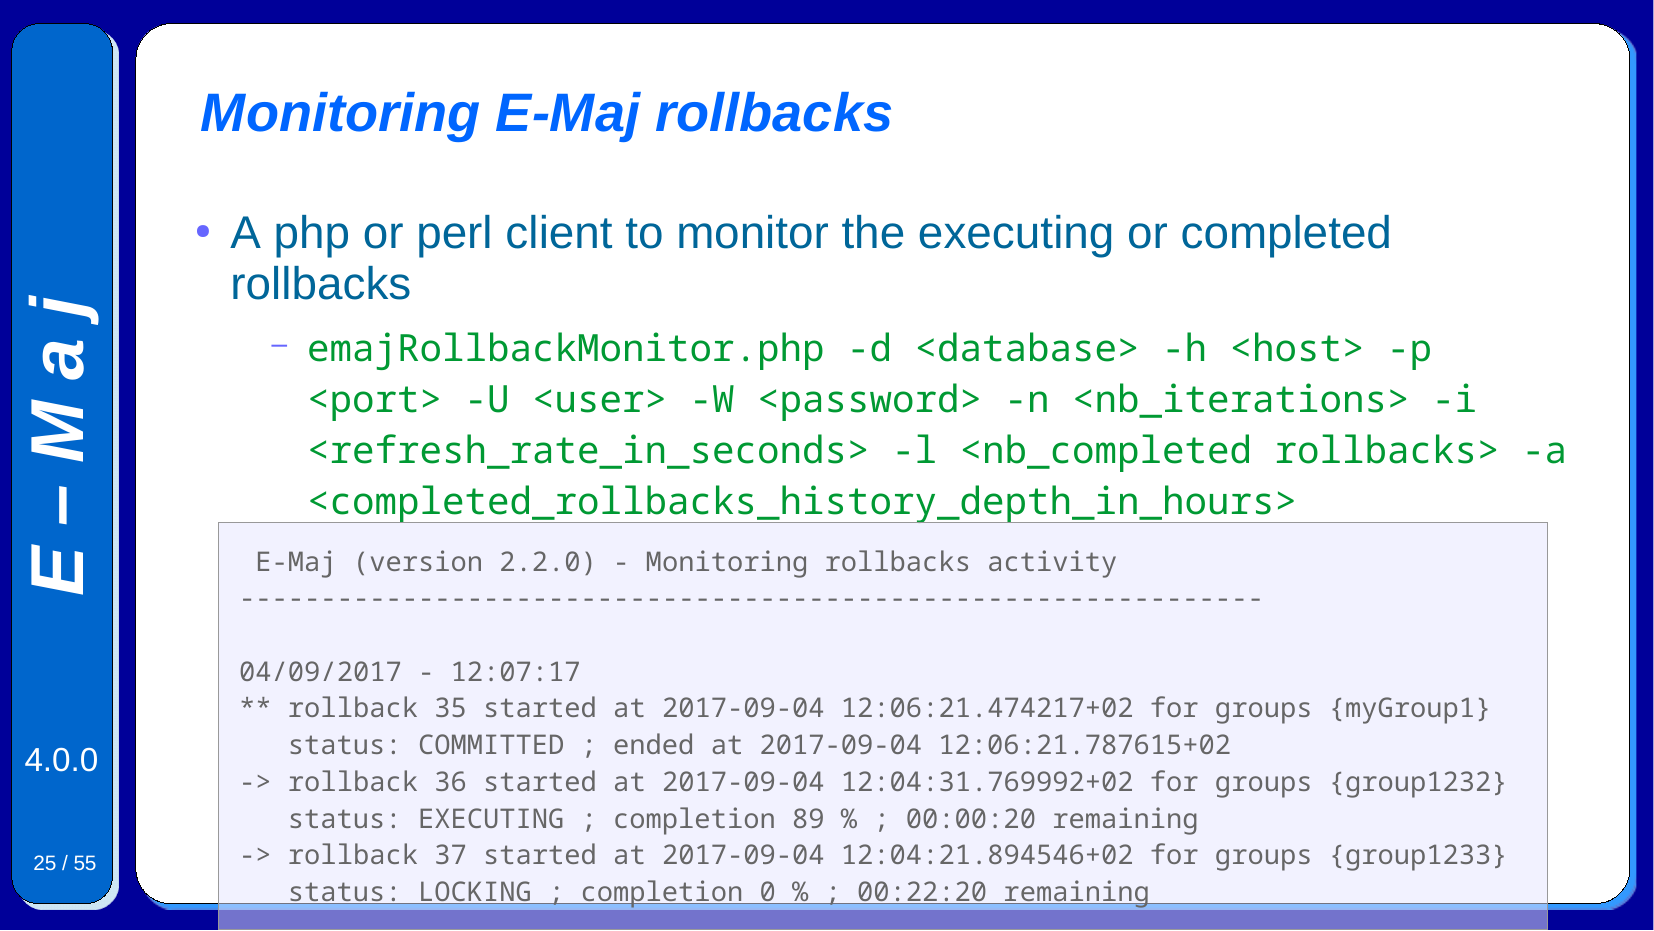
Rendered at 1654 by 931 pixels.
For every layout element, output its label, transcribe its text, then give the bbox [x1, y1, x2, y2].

title Monitoring E-Maj rollbacks [200, 34, 1575, 191]
text_box E-Maj (version 2.2.0) - Monitoring rollbacks activity --------------------------------------------------------------- 04/09/2017 - 12:07:17 ** rollback 35 started at 2017-09-04 12:06:21.474217+02 for groups {myGroup1} status: COMMITTED ; ended at 2017-09-04 12:06:21.787615+02 -> rollback 36 started at 2017-09-04 12:04:31.769992+02 for groups {group1232} status: EXECUTING ; completion 89 % ; 00:00:20 remaining -> rollback 37 started at 2017-09-04 12:04:21.894546+02 for groups {group1233} status: LOCKING ; completion 0 % ; 00:22:20 remaining [218, 522, 1548, 878]
list A php or perl client to monitor the executing or completed rollbacks emajRollbackMonitor.php -d <database> -h <host> -p <port> -U <user> -W <password> -n <nb_iterations> -i <refresh_rate_in_seconds> -l <nb_completed rollbacks> -a <completed_rollbacks_history_depth_in_hours> [177, 206, 1587, 502]
